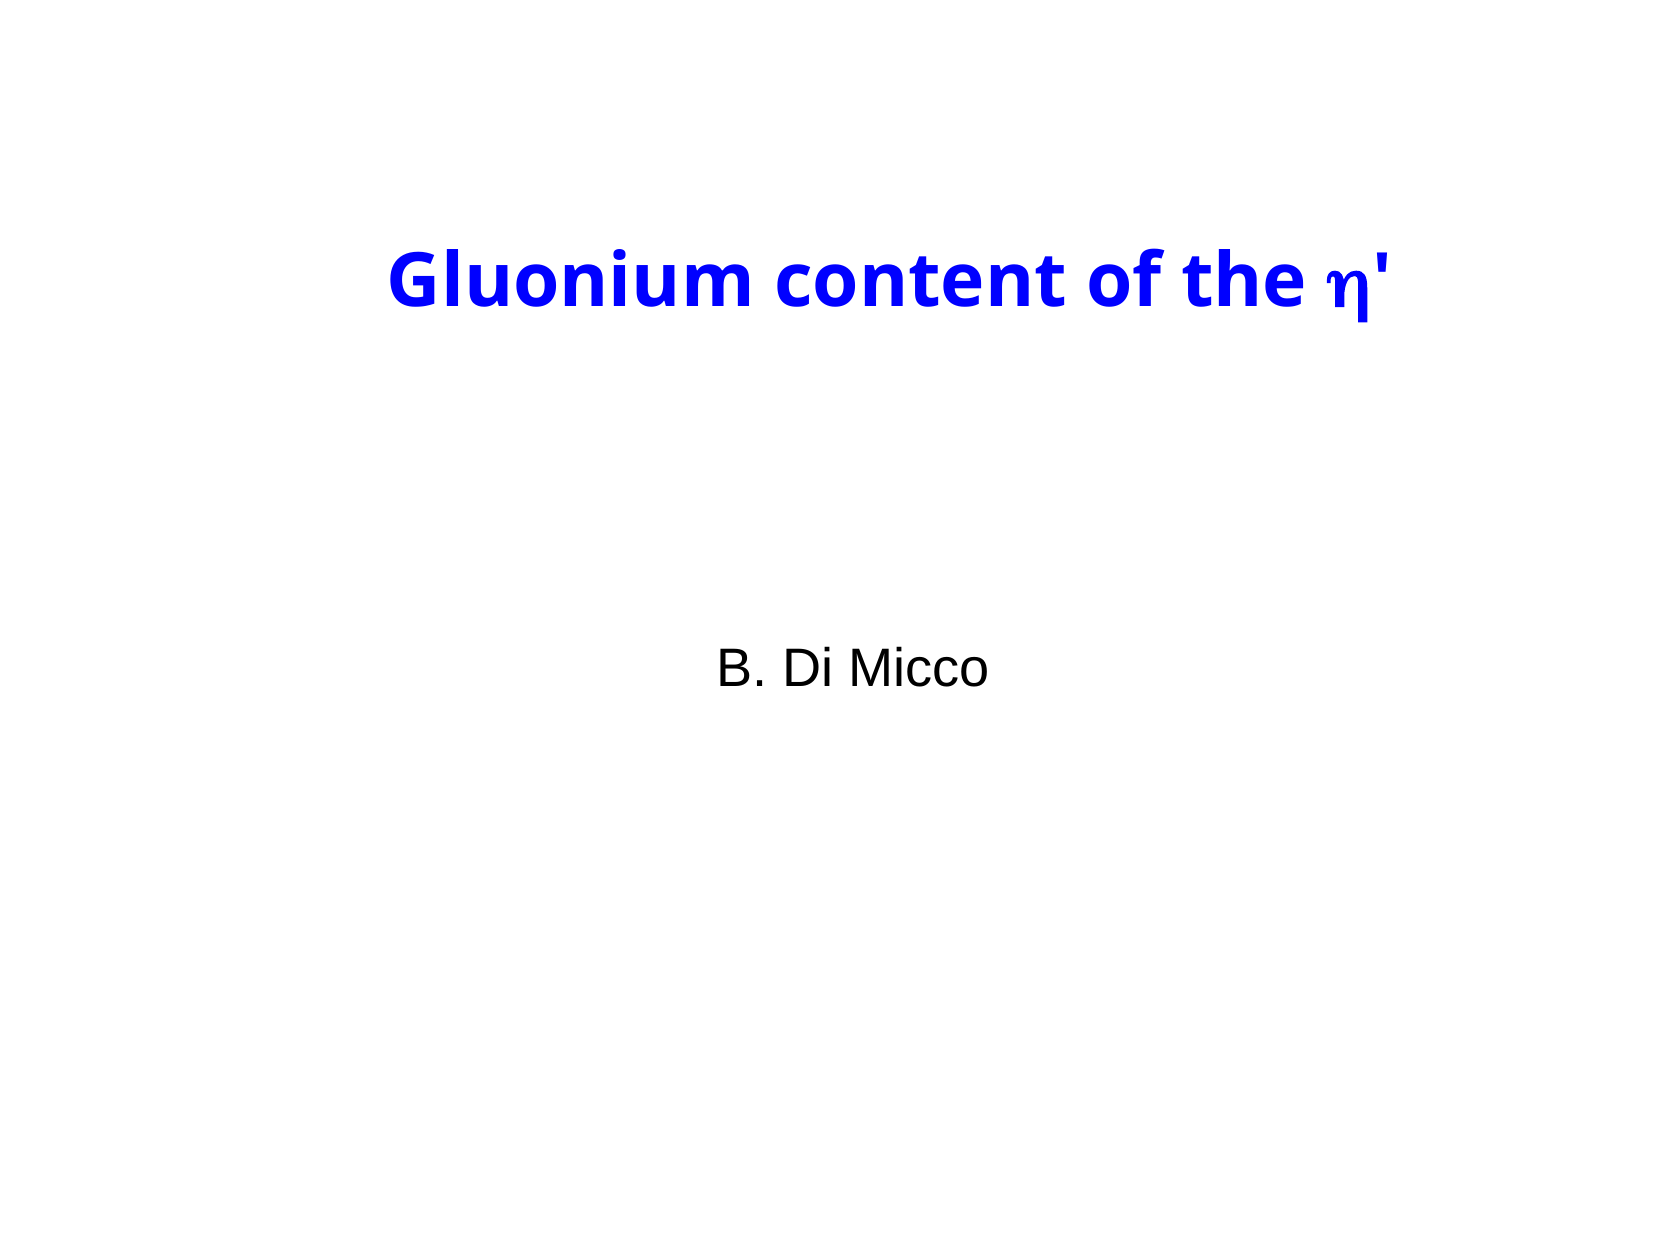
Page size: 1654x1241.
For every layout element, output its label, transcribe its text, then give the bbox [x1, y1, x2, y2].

text_box B. Di Micco [324, 630, 1382, 767]
text_box Gluonium content of the h' [372, 218, 1465, 332]
